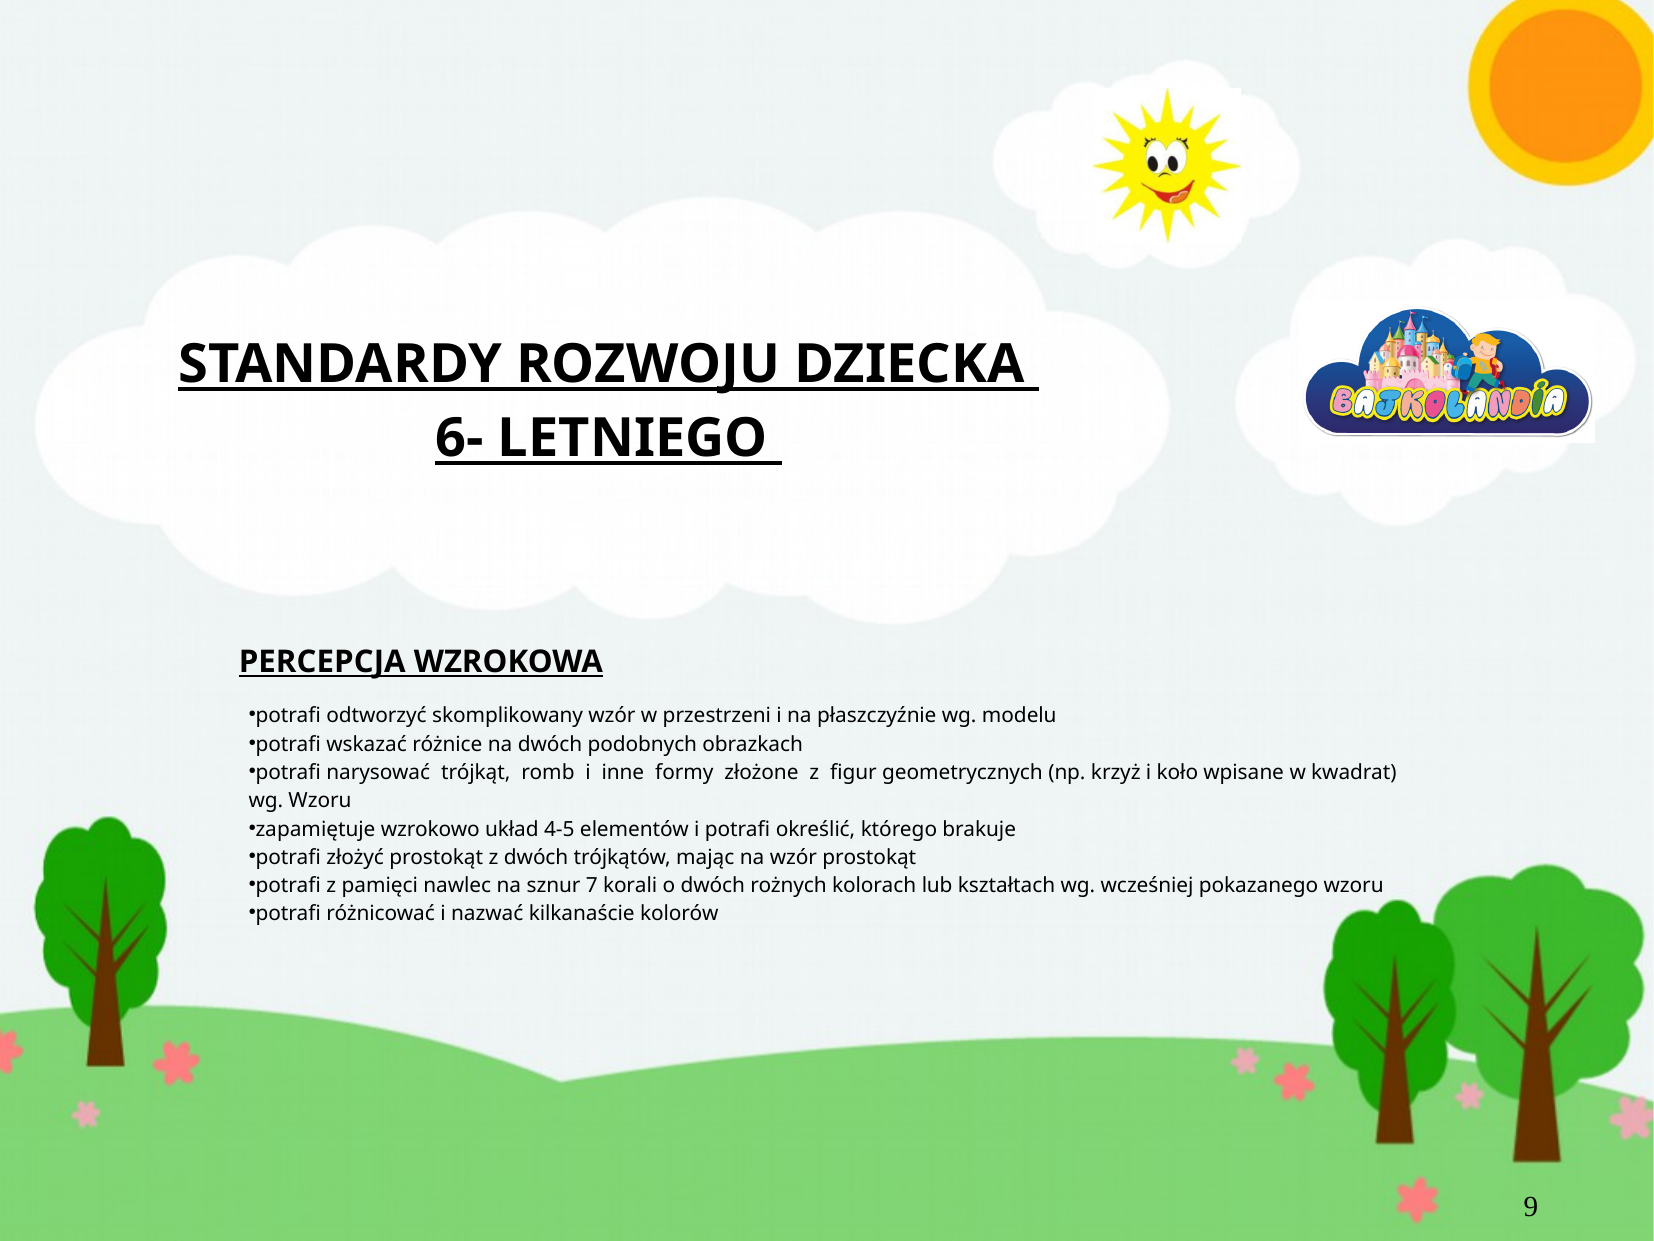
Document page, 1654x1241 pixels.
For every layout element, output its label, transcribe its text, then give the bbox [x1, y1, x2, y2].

text_box potrafi odtworzyć skomplikowany wzór w przestrzeni i na płaszczyźnie wg. modelu potrafi wskazać różnice na dwóch podobnych obrazkach potrafi narysować trójkąt, romb i inne formy złożone z figur geometrycznych (np. krzyż i koło wpisane w kwadrat) wg. Wzoru zapamiętuje wzrokowo układ 4-5 elementów i potrafi określić, którego brakuje potrafi złożyć prostokąt z dwóch trójkątów, mając na wzór prostokąt potrafi z pamięci nawlec na sznur 7 korali o dwóch rożnych kolorach lub kształtach wg. wcześniej pokazanego wzoru potrafi różnicować i nazwać kilkanaście kolorów [233, 664, 1418, 1093]
text_box STANDARDY ROZWOJU DZIECKA 6- LETNIEGO [154, 324, 1063, 545]
text_box PERCEPCJA WZROKOWA [238, 639, 1034, 664]
picture [1299, 300, 1595, 444]
text_box [1523, 1187, 1630, 1235]
picture [1092, 88, 1241, 243]
